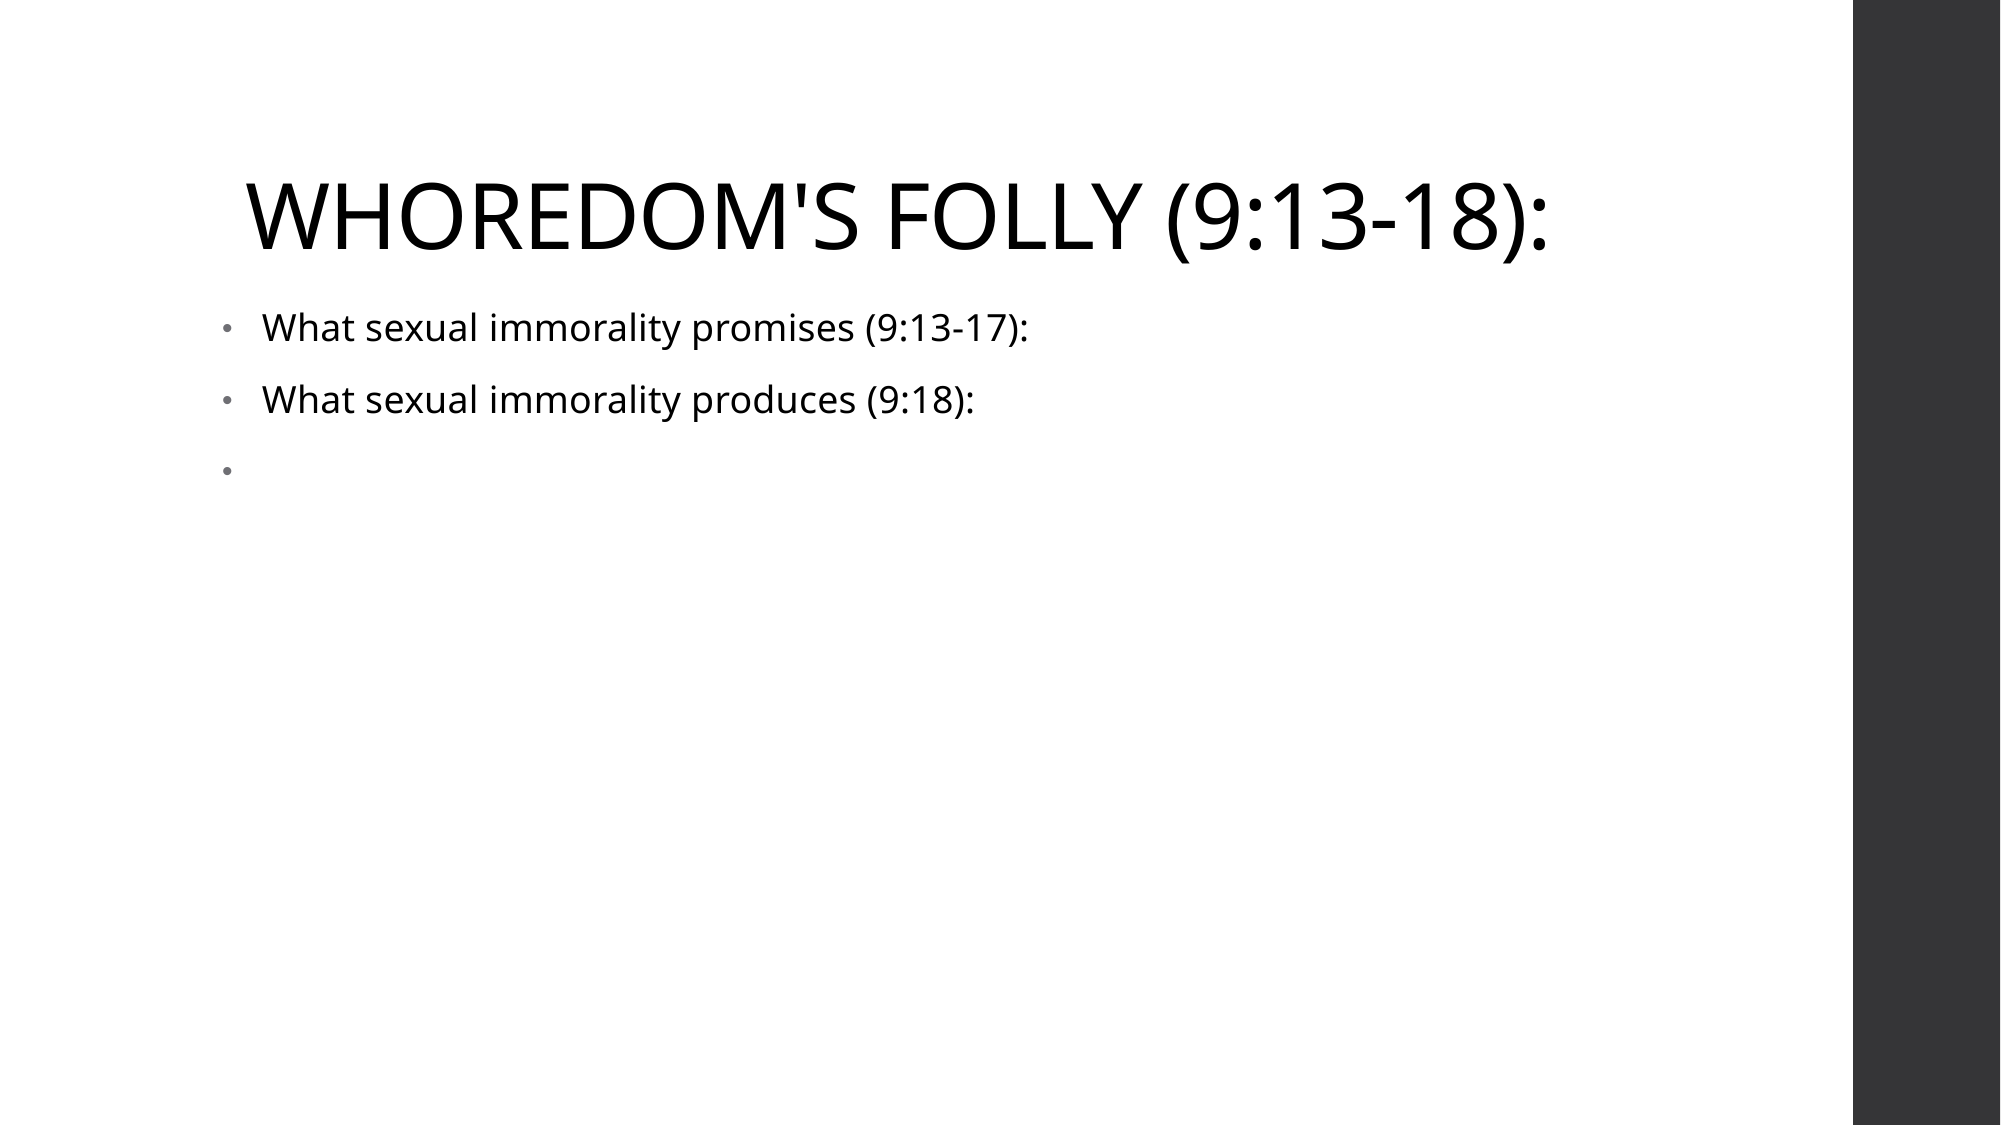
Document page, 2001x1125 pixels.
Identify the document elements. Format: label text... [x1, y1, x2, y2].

list What sexual immorality promises (9:13-17): What sexual immorality produces (9:18): [206, 299, 1617, 1014]
title WHOREDOM'S FOLLY (9:13-18): [206, 60, 1797, 278]
